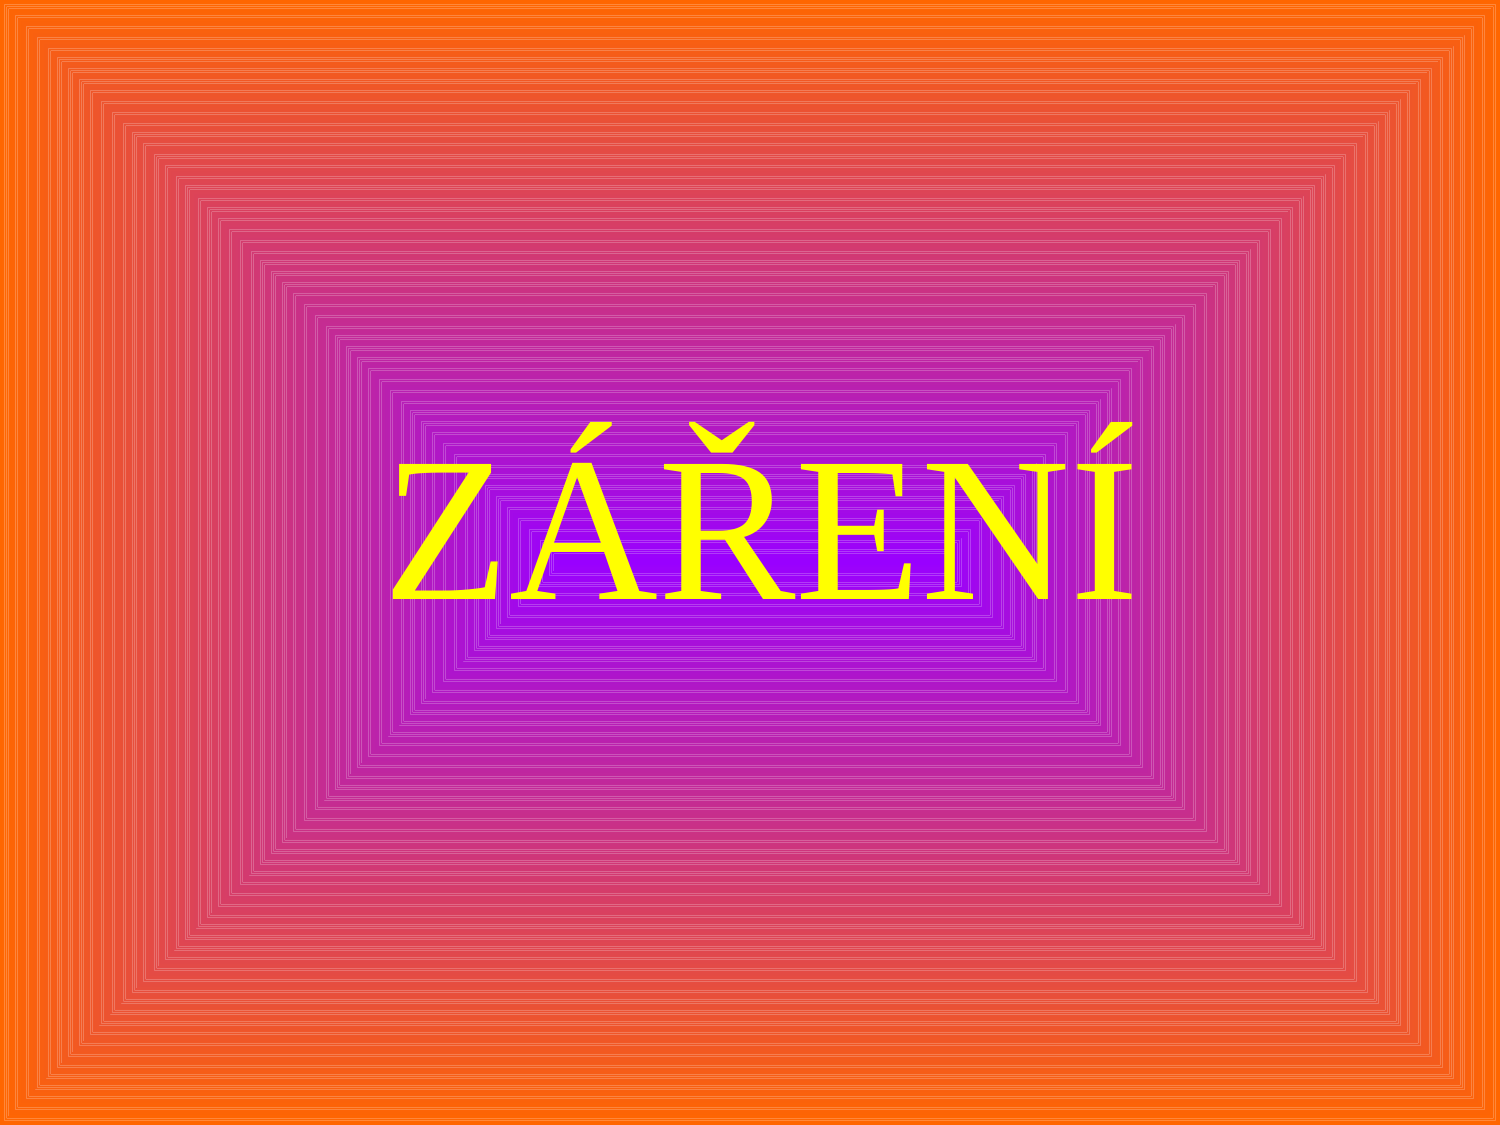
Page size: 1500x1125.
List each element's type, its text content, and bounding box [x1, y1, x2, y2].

text_box ZÁŘENÍ [100, 385, 1424, 649]
